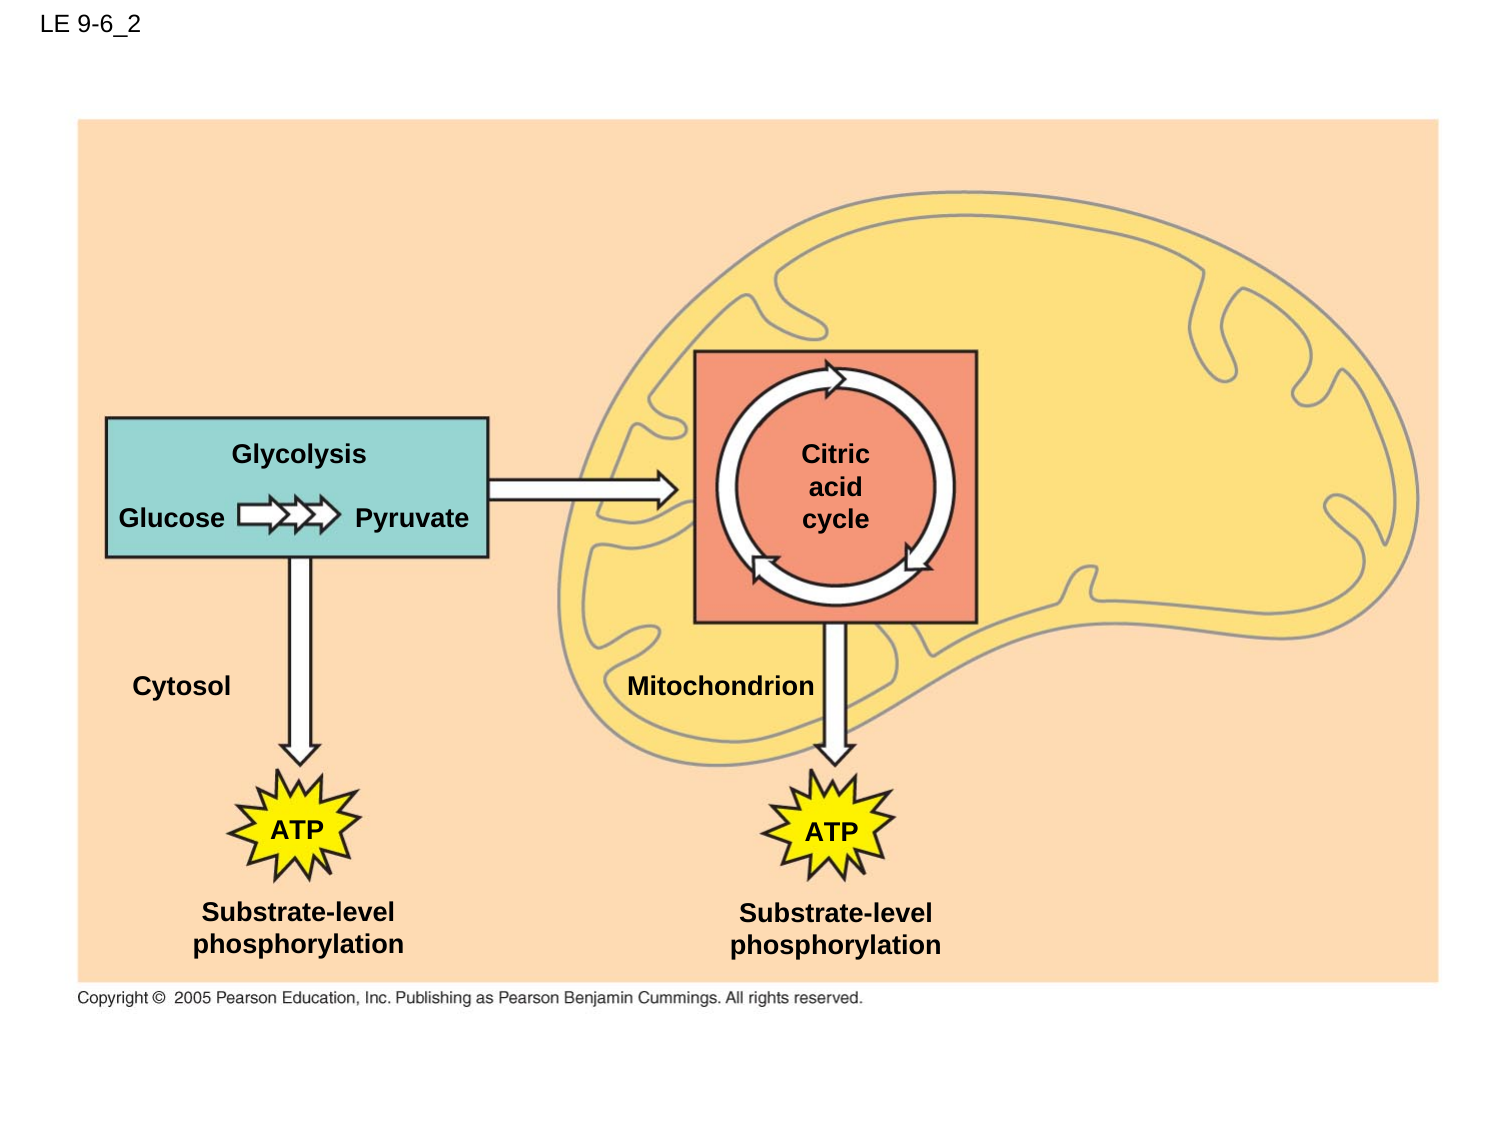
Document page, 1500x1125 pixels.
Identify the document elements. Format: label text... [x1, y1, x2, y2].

text_box Substrate-level phosphorylation [722, 895, 950, 964]
picture [49, 109, 1450, 1016]
text_box Pyruvate [355, 500, 479, 538]
text_box ATP [804, 814, 864, 848]
text_box Cytosol [132, 667, 236, 703]
title LE 9-6_2 [24, 0, 351, 51]
text_box Substrate-level phosphorylation [185, 894, 412, 963]
text_box Glycolysis [231, 436, 377, 475]
text_box Mitochondrion [627, 668, 819, 705]
text_box ATP [270, 812, 330, 846]
text_box Glucose [118, 500, 234, 533]
text_box Citric acid cycle [798, 436, 873, 540]
